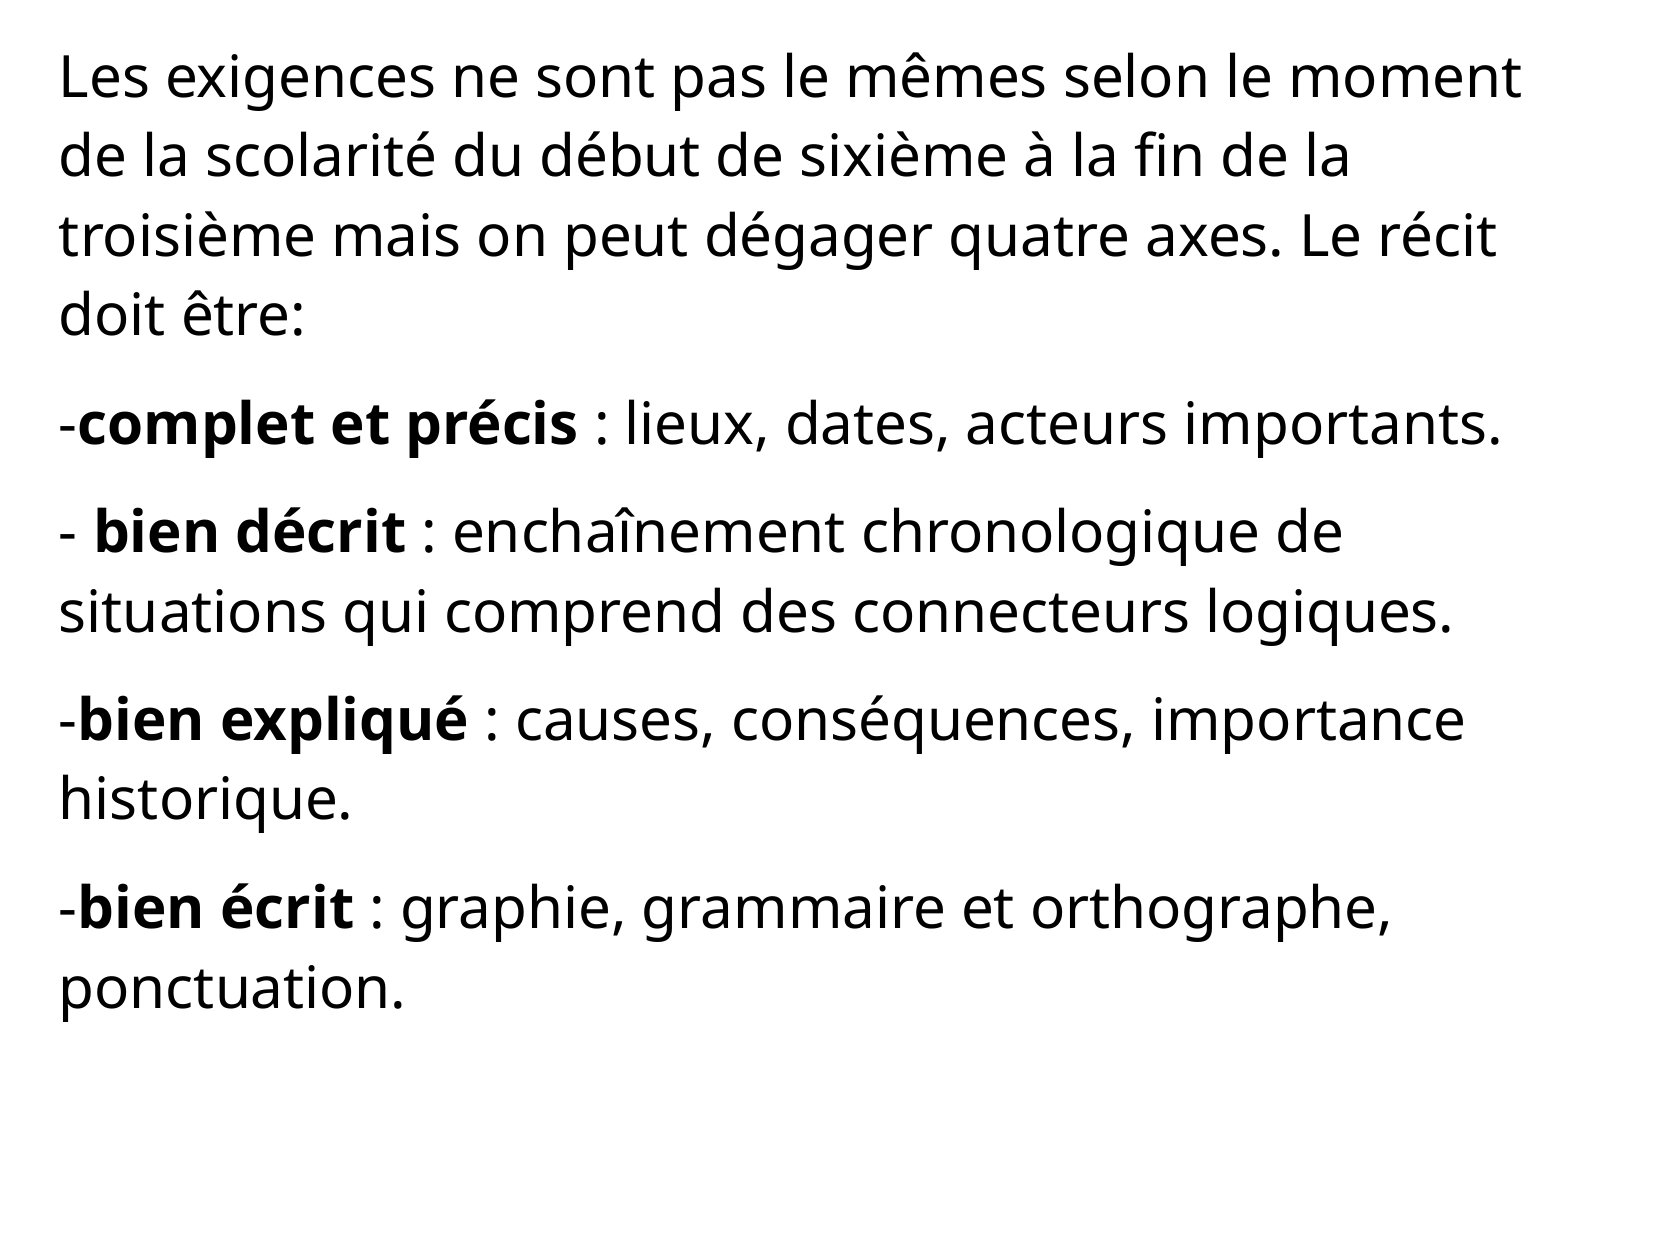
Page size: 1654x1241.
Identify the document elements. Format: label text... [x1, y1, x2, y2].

list [35, 236, 1642, 1158]
list Les exigences ne sont pas le mêmes selon le moment de la scolarité du début de sixième à la fin de la troisième mais on peut dégager quatre axes. Le récit doit être: -complet et précis : lieux, dates, acteurs importants. - bien décrit : enchaînement chronologique de situations qui comprend des connecteurs logiques. -bien expliqué : causes, conséquences, importance historique. -bien écrit : graphie, grammaire et orthographe, ponctuation. [59, 35, 1548, 780]
